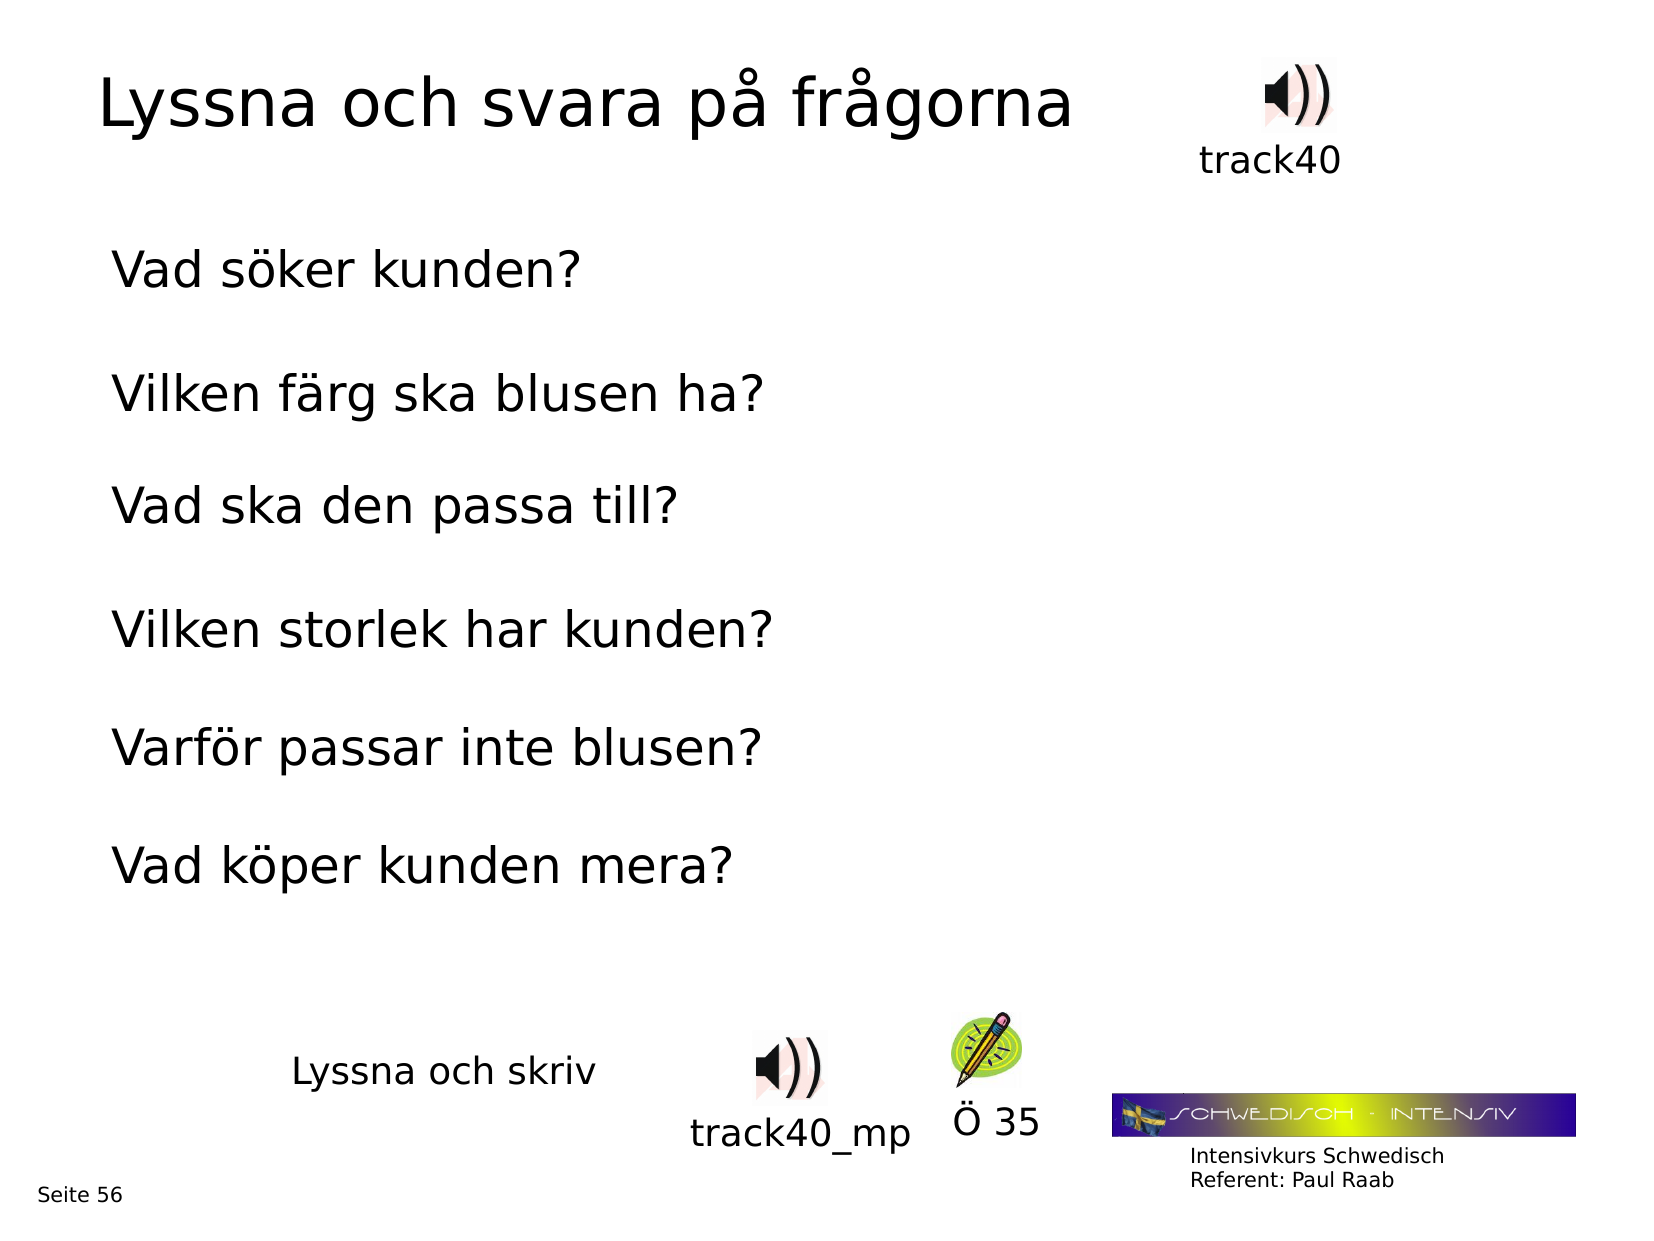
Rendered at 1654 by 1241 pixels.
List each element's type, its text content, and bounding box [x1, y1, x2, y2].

text_box Varför passar inte blusen? [96, 712, 901, 786]
picture [1112, 1093, 1576, 1137]
picture [752, 1030, 828, 1104]
text_box track40 [1184, 131, 1372, 190]
text_box Vilken storlek har kunden? [96, 593, 901, 667]
text_box track40_mp [675, 1104, 938, 1163]
text_box Vilken färg ska blusen ha? [96, 357, 901, 431]
picture [951, 1012, 1022, 1088]
text_box Lyssna och skriv [264, 1042, 654, 1101]
text_box Vad ska den passa till? [96, 469, 901, 543]
text_box Vad söker kunden? [96, 233, 676, 307]
text_box Vad köper kunden mera? [96, 830, 901, 904]
text_box Lyssna och svara på frågorna [61, 57, 1163, 151]
picture [1261, 57, 1337, 131]
text_box Ö 35 [937, 1093, 1088, 1152]
